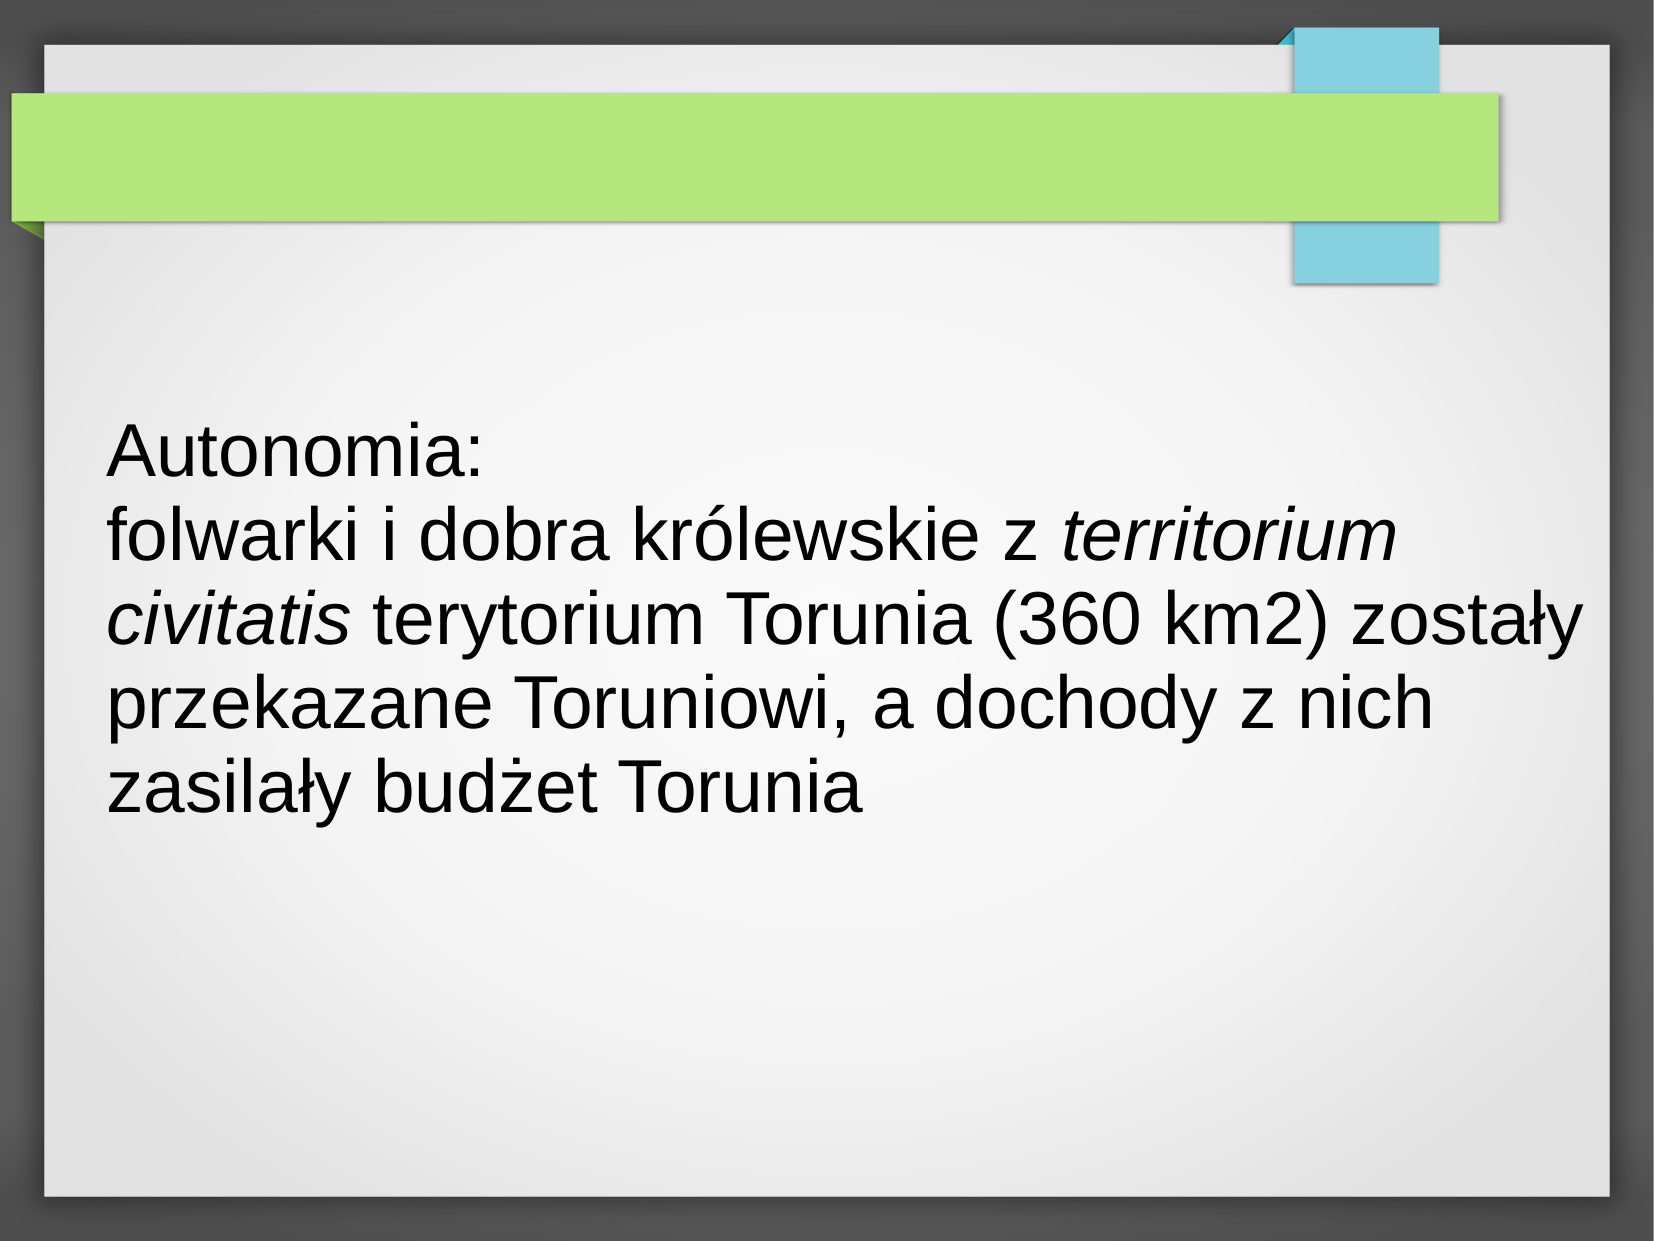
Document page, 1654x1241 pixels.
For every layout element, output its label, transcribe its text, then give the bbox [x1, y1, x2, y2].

picture [0, 0, 1654, 1241]
title Autonomia: folwarki i dobra królewskie z territorium civitatis terytorium Torunia (360 km2) zostały przekazane Toruniowi, a dochody z nich zasilały budżet Torunia [106, 408, 1595, 829]
